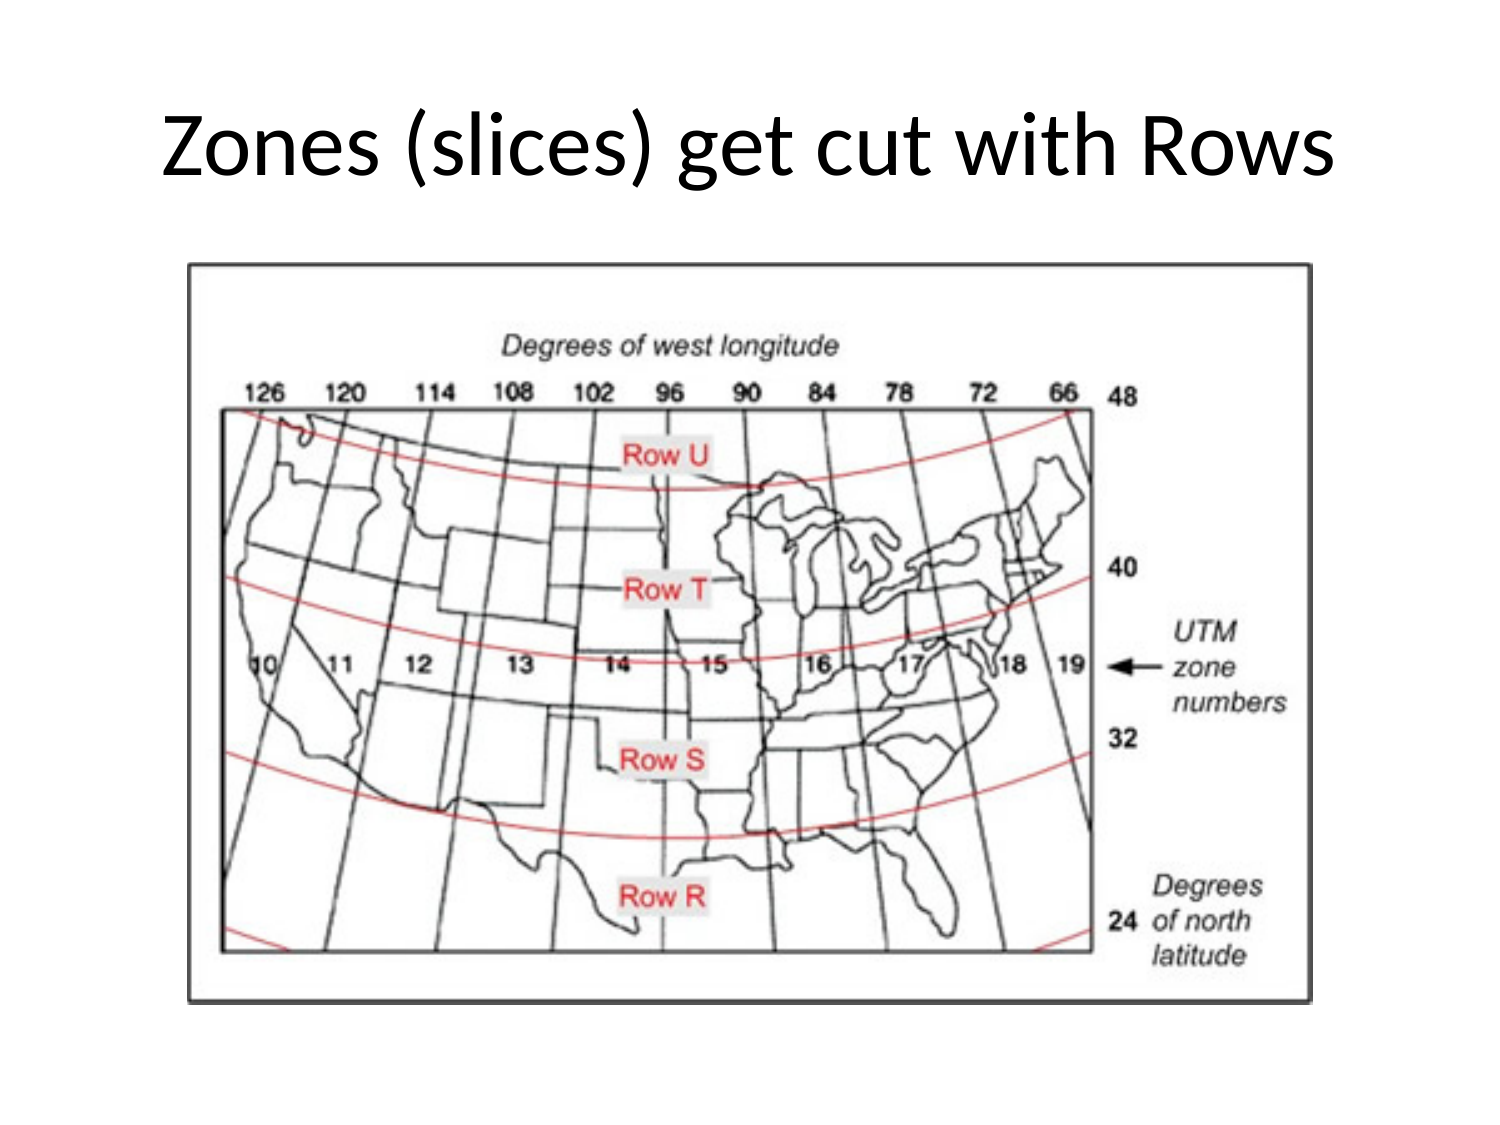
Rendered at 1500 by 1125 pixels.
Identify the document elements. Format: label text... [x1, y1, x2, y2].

picture [75, 262, 1425, 1005]
title Zones (slices) get cut with Rows [75, 45, 1425, 233]
